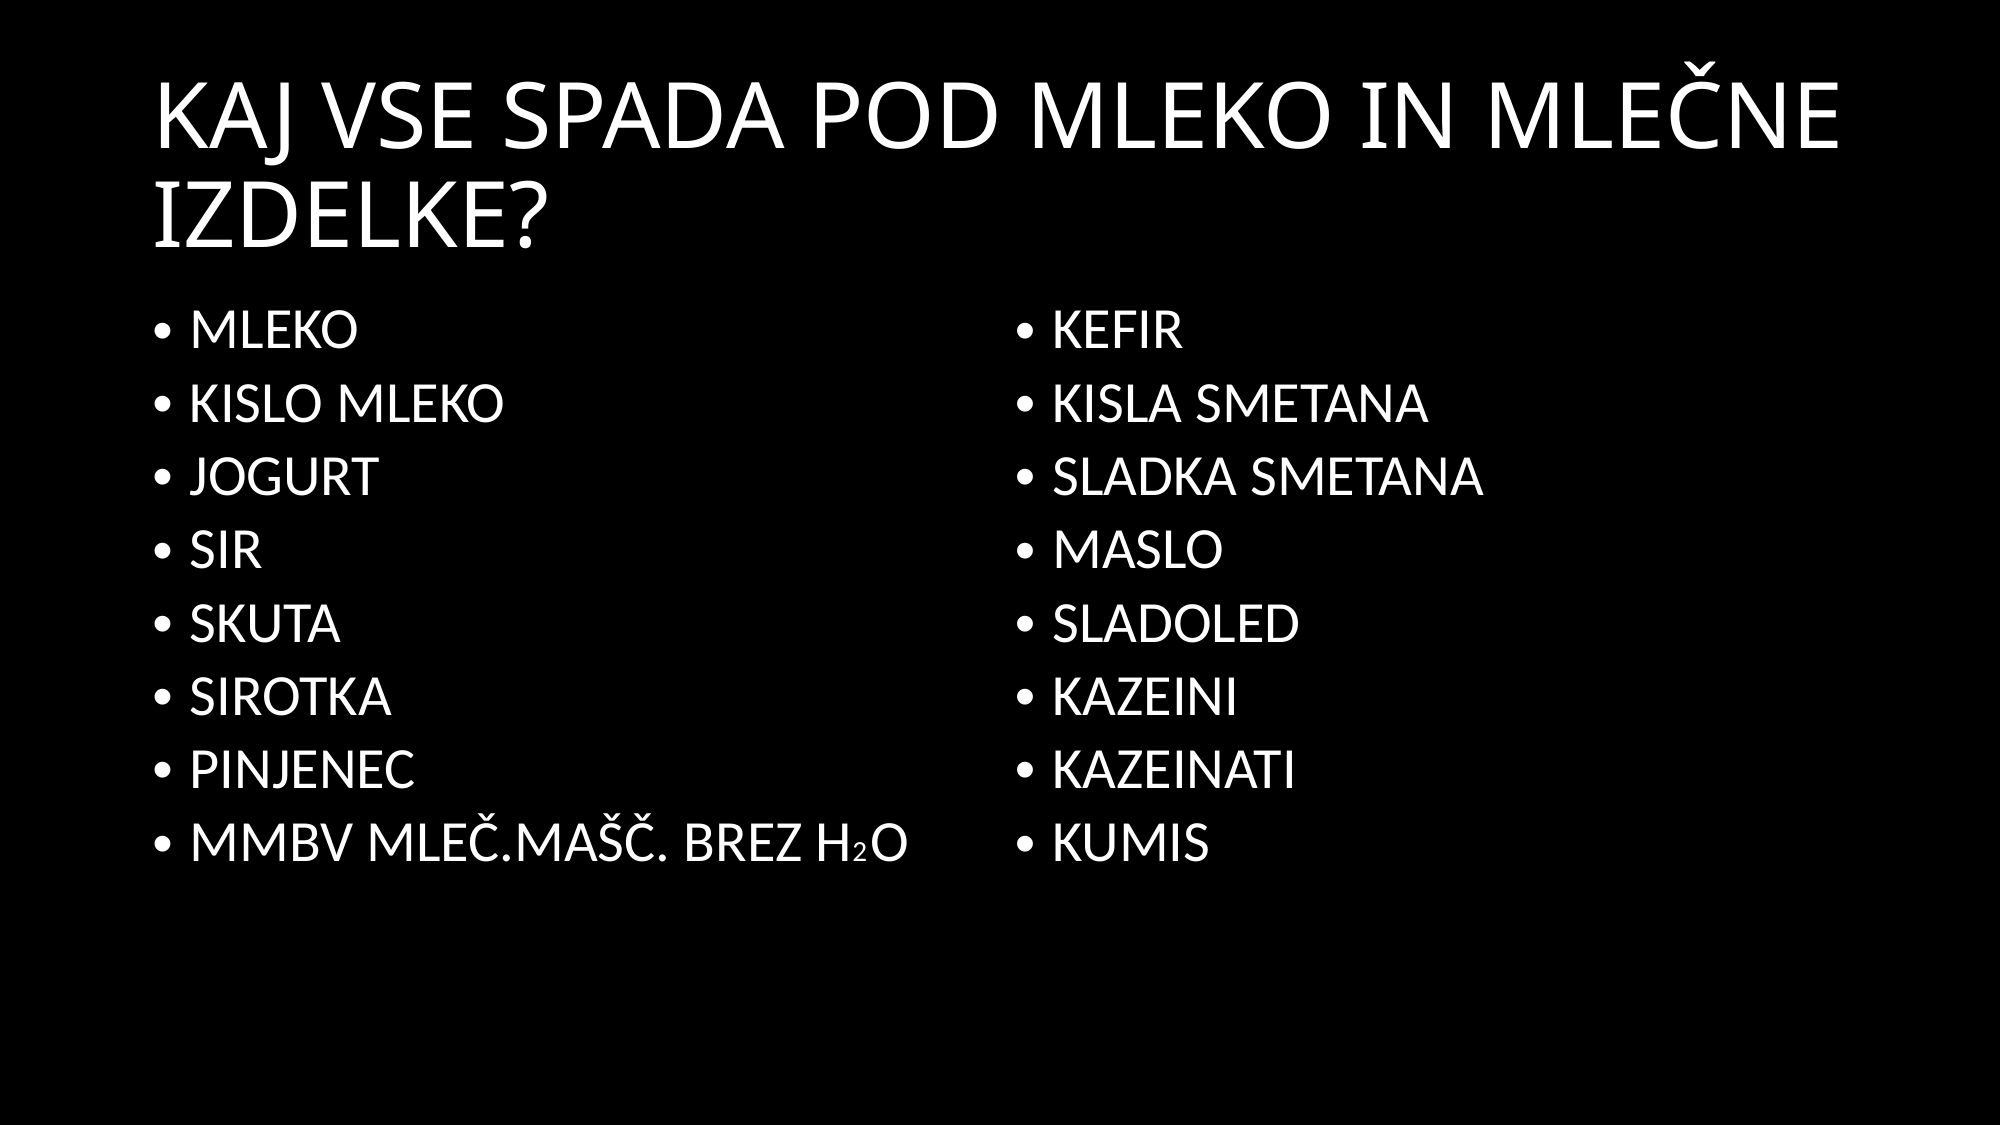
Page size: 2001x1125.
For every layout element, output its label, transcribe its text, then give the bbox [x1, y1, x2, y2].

table_header MLEKO KISLO MLEKO JOGURT SIR SKUTA SIROTKA PINJENEC MMBV MLEČ.MAŠČ. BREZ H2 O [137, 299, 1000, 880]
title KAJ VSE SPADA POD MLEKO IN MLEČNE IZDELKE? [137, 59, 1863, 278]
table_header KEFIR KISLA SMETANA SLADKA SMETANA MASLO SLADOLED KAZEINI KAZEINATI KUMIS [1000, 299, 1862, 880]
